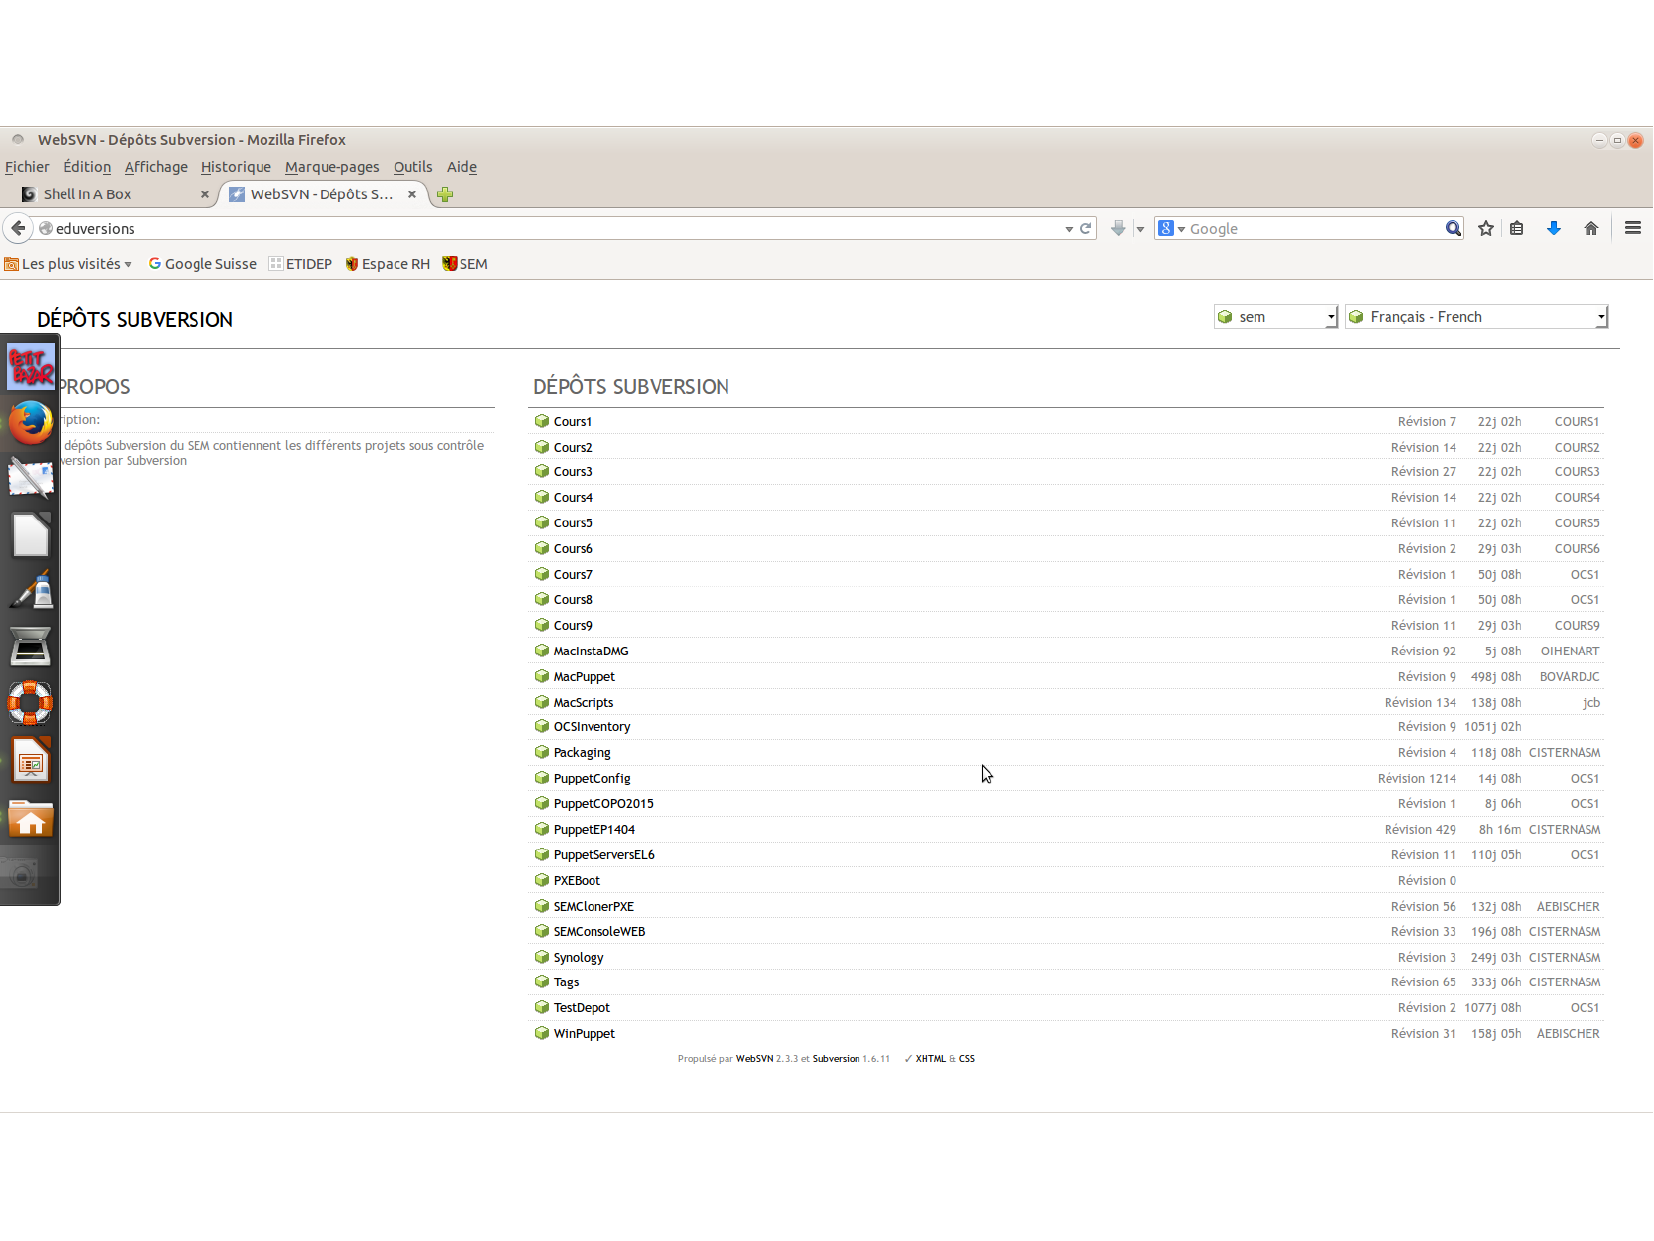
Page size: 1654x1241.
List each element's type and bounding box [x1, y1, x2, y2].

picture [0, 126, 1653, 1113]
